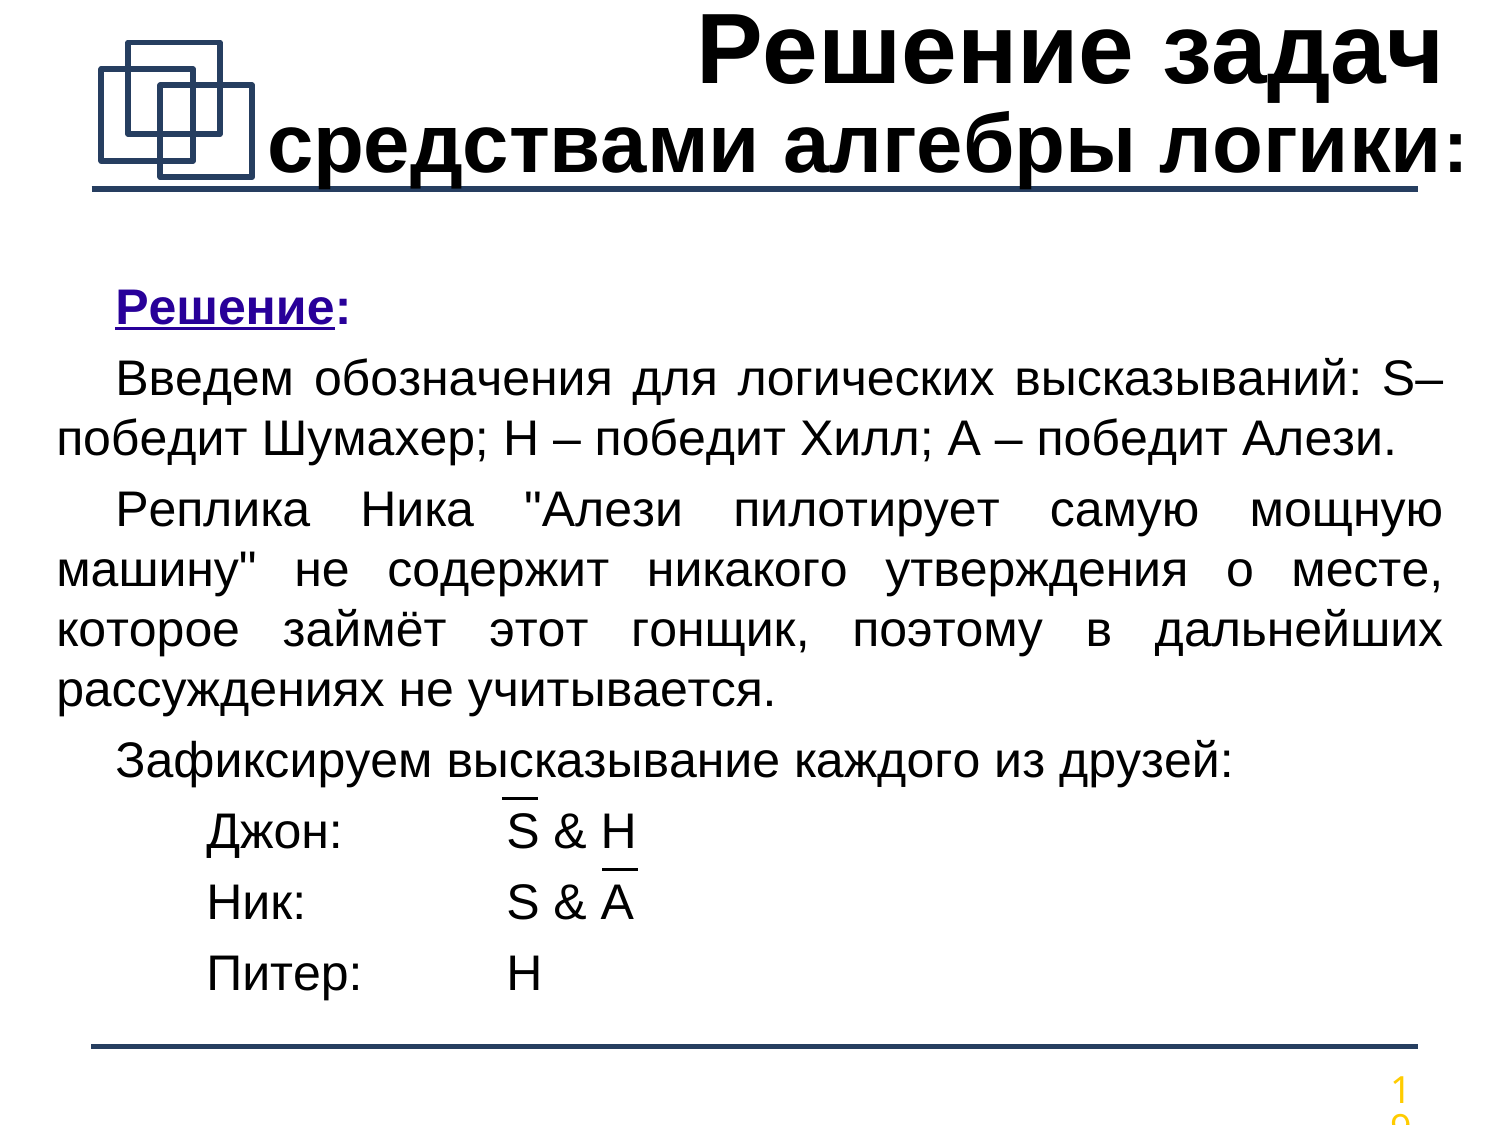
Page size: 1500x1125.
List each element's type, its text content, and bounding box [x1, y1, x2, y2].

list Решение: Введем обозначения для логических высказываний: S– победит Шумахер; H – победит Хилл; А – победит Алези. Реплика Ника "Алези пилотирует самую мощную машину" не содержит никакого утверждения о месте, которое займёт этот гонщик, поэтому в дальнейших рассуждениях не учитывается. Зафиксируем высказывание каждого из друзей: Джон: S & H Ник: S & A Питер: H [41, 267, 1459, 1093]
text_box Решение задач средствами алгебры логики: [77, 0, 1483, 196]
